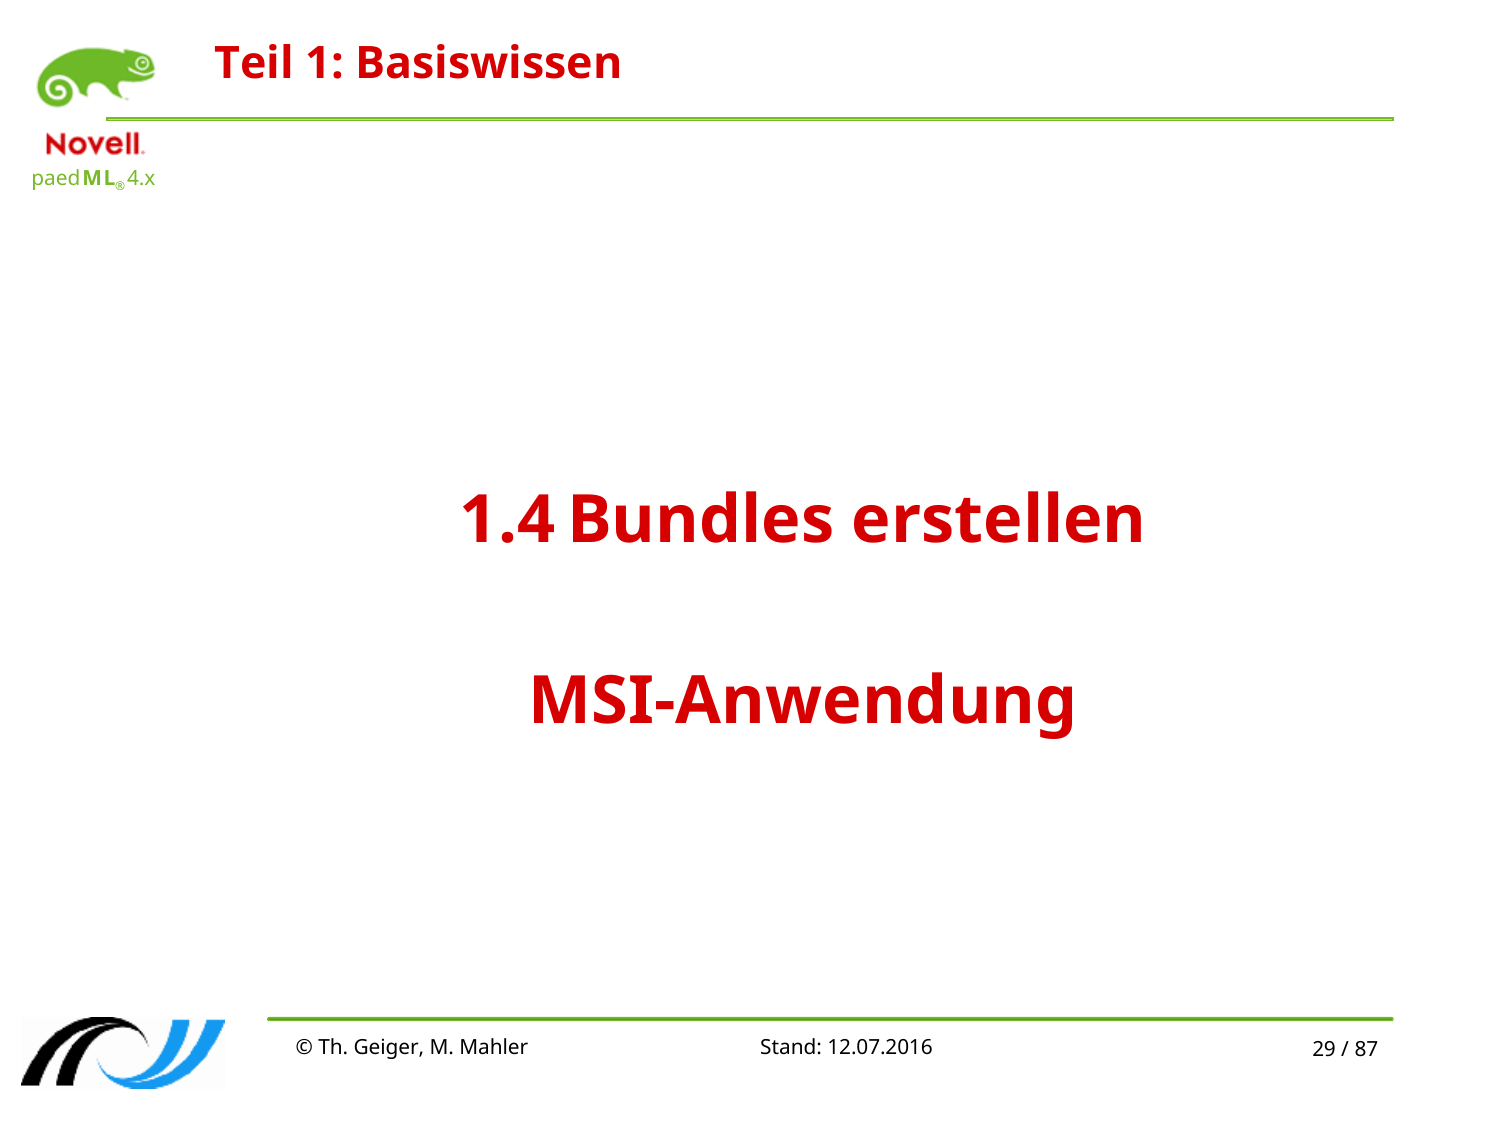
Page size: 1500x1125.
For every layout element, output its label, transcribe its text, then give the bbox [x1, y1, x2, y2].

picture [21, 1017, 225, 1089]
list 1.4 Bundles erstellen MSI-Anwendung [214, 160, 1393, 814]
title Teil 1: Basiswissen [214, 16, 1393, 108]
picture [24, 32, 167, 175]
